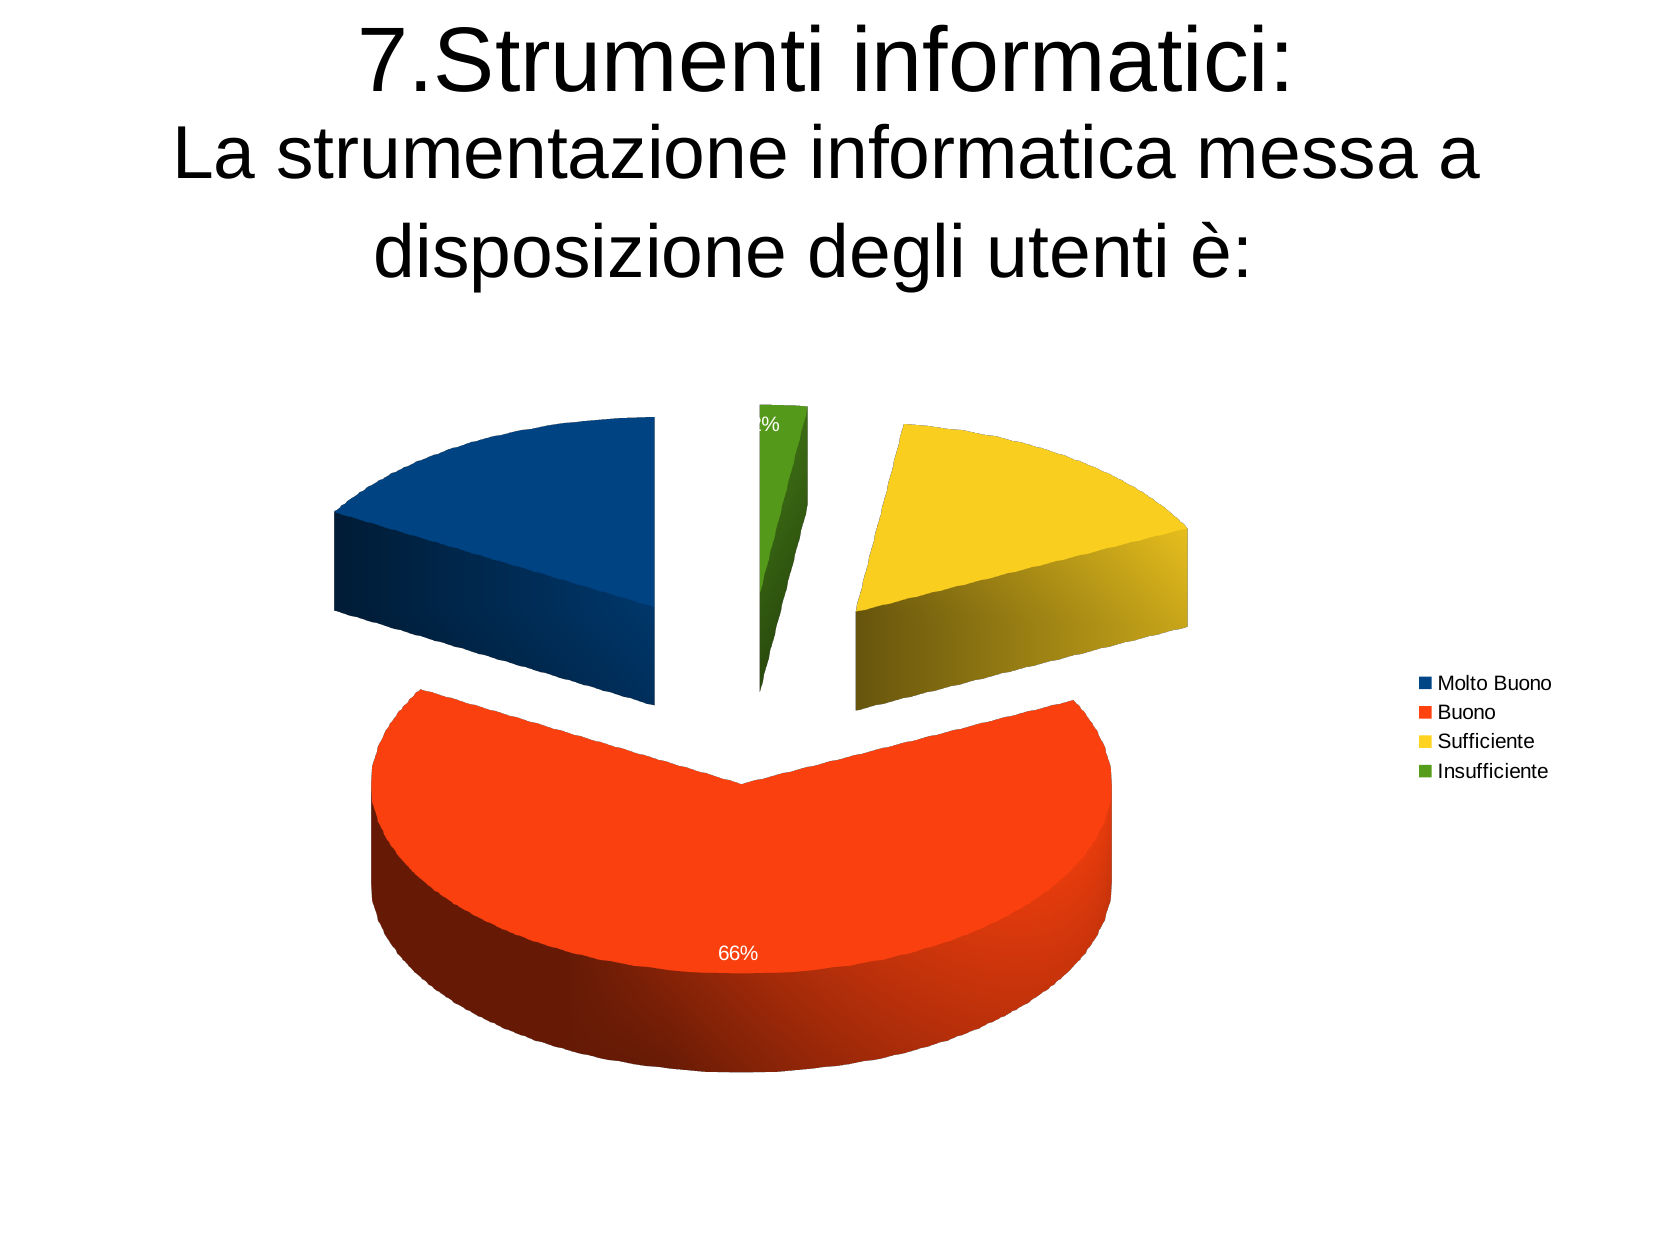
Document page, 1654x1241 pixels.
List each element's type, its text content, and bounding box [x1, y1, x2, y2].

title 7.Strumenti informatici: La strumentazione informatica messa a disposizione degli utenti è: [82, 8, 1571, 298]
chart [82, 367, 1571, 1087]
